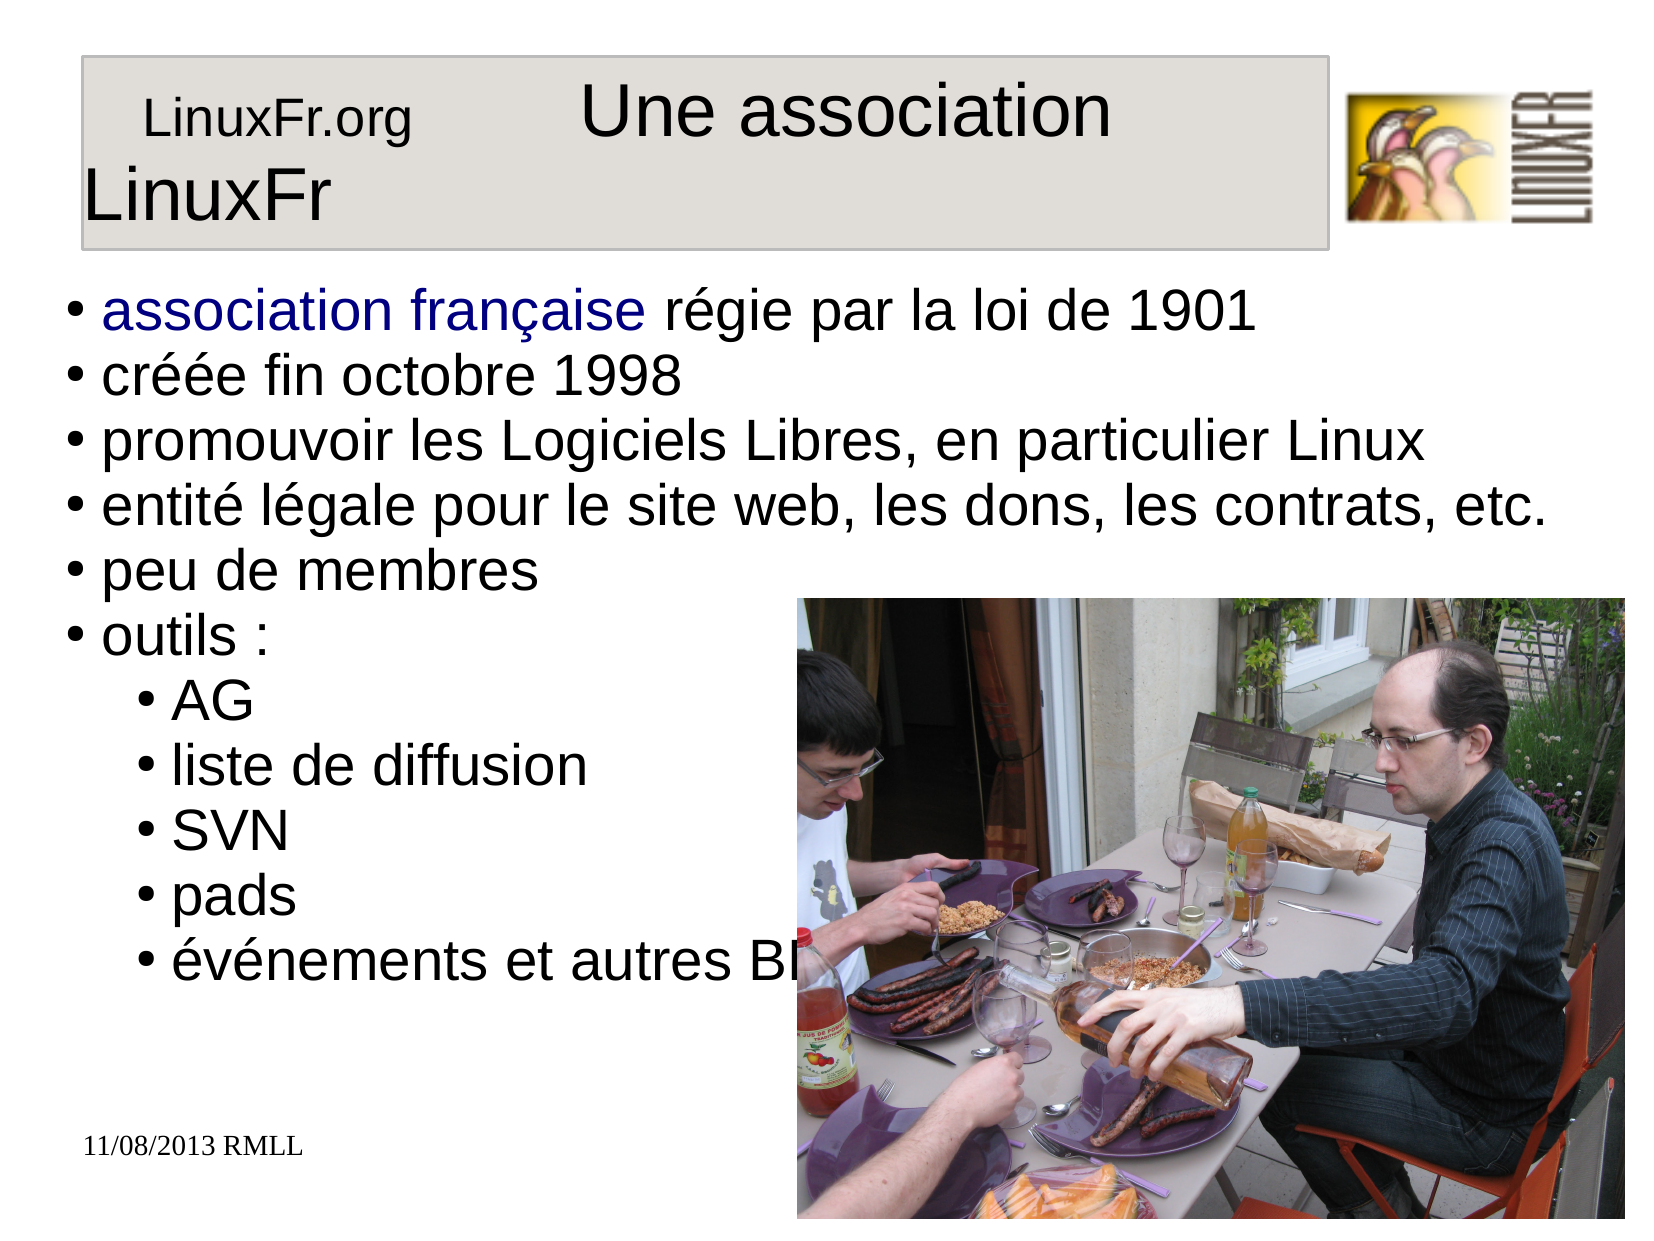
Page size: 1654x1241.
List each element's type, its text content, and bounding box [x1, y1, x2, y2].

picture [797, 598, 1625, 1219]
subtitle association française régie par la loi de 1901 créée fin octobre 1998 promouvoir les Logiciels Libres, en particulier Linux entité légale pour le site web, les dons, les contrats, etc. peu de membres outils : AG liste de diffusion SVN pads événements et autres BBQ [29, 277, 1595, 1148]
picture [1341, 88, 1601, 229]
title LinuxFr.org Une association LinuxFr [82, 56, 1329, 250]
